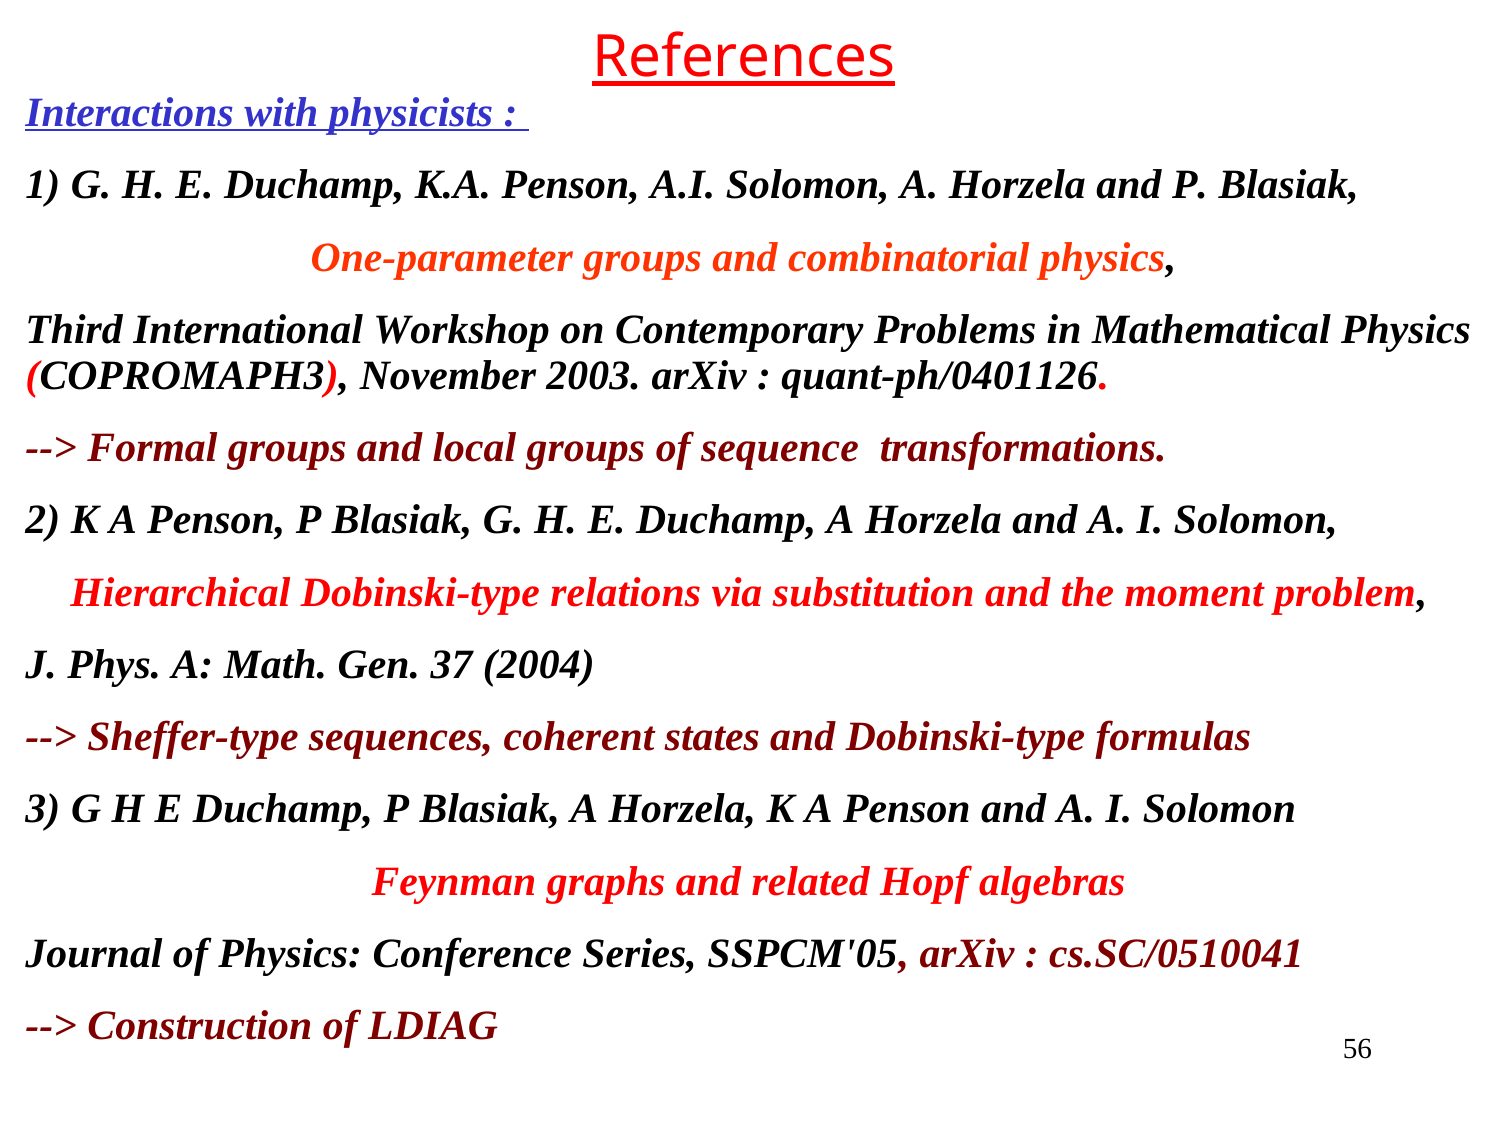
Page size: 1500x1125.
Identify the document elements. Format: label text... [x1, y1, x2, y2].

text_box References [50, 6, 1453, 82]
text_box Interactions with physicists : 1) G. H. E. Duchamp, K.A. Penson, A.I. Solomon, A. Horzela and P. Blasiak, One-parameter groups and combinatorial physics, Third International Workshop on Contemporary Problems in Mathematical Physics (COPROMAPH3), November 2003. arXiv : quant-ph/0401126. --> Formal groups and local groups of sequence transformations. 2) K A Penson, P Blasiak, G. H. E. Duchamp, A Horzela and A. I. Solomon, Hierarchical Dobinski-type relations via substitution and the moment problem, J. Phys. A: Math. Gen. 37 (2004) --> Sheffer-type sequences, coherent states and Dobinski-type formulas 3) G H E Duchamp, P Blasiak, A Horzela, K A Penson and A. I. Solomon Feynman graphs and related Hopf algebras Journal of Physics: Conference Series, SSPCM'05, arXiv : cs.SC/0510041 --> Construction of LDIAG [10, 82, 1487, 1064]
